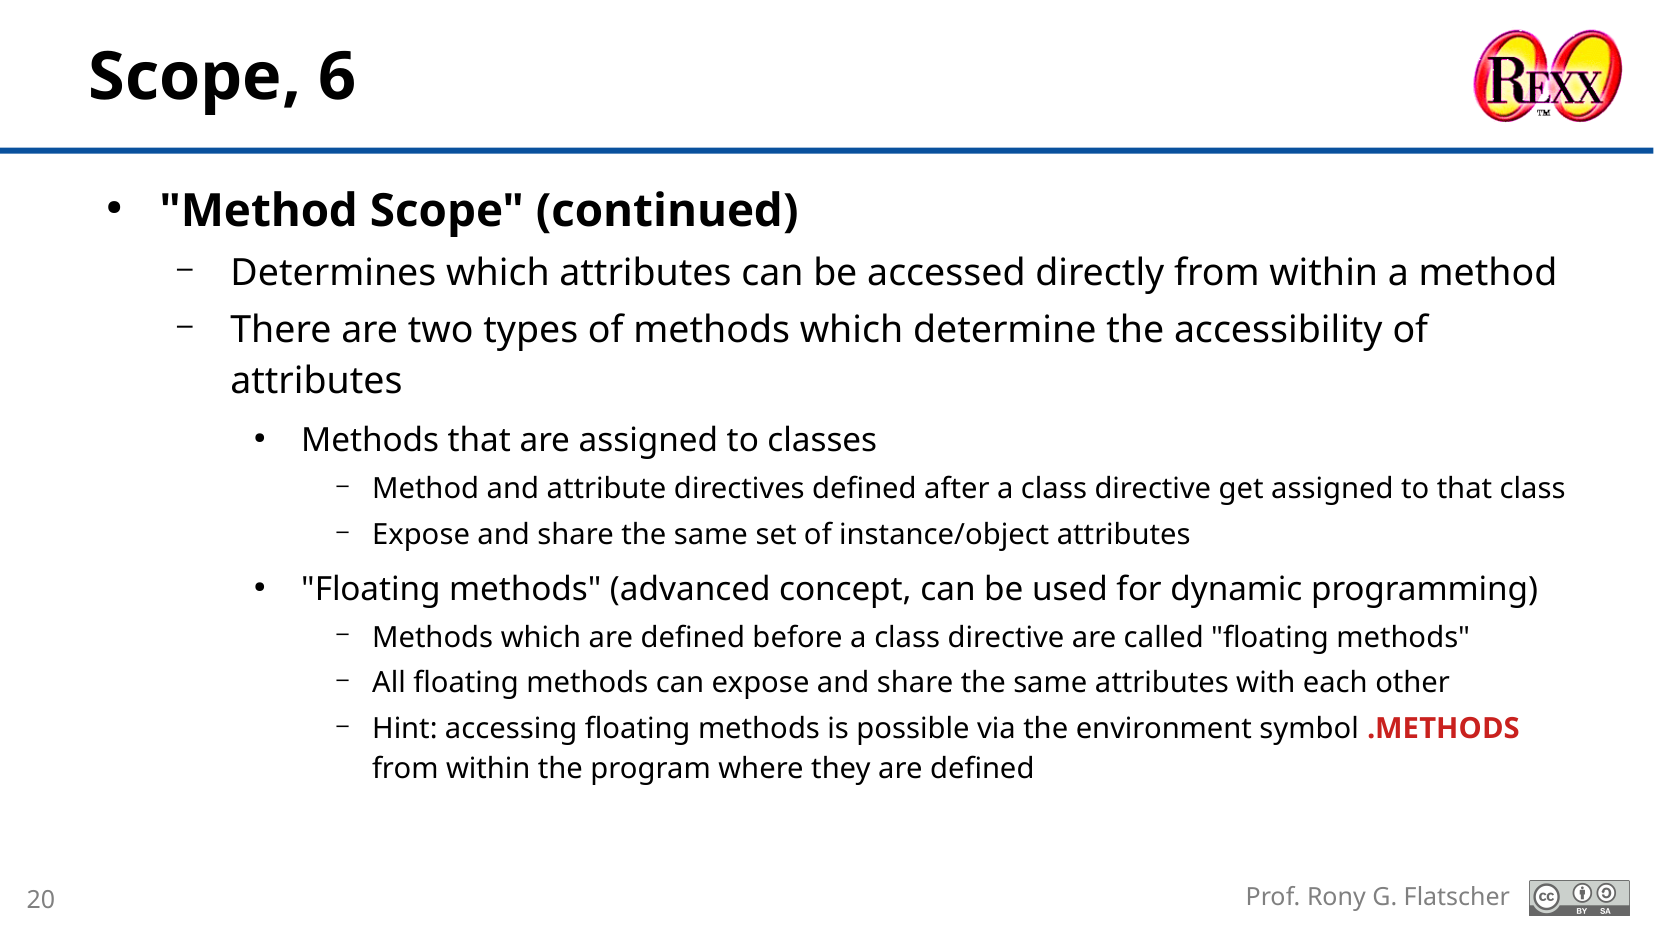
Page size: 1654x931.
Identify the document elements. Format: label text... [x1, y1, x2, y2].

title Scope, 6 [29, 0, 1654, 148]
list "Method Scope" (continued) Determines which attributes can be accessed directly from within a method There are two types of methods which determine the accessibility of attributes Methods that are assigned to classes Method and attribute directives defined after a class directive get assigned to that class Expose and share the same set of instance/object attributes "Floating methods" (advanced concept, can be used for dynamic programming) Methods which are defined before a class directive are called "floating methods" All floating methods can expose and share the same attributes with each other Hint: accessing floating methods is possible via the environment symbol .METHODS from within the program where they are defined [88, 177, 1577, 857]
